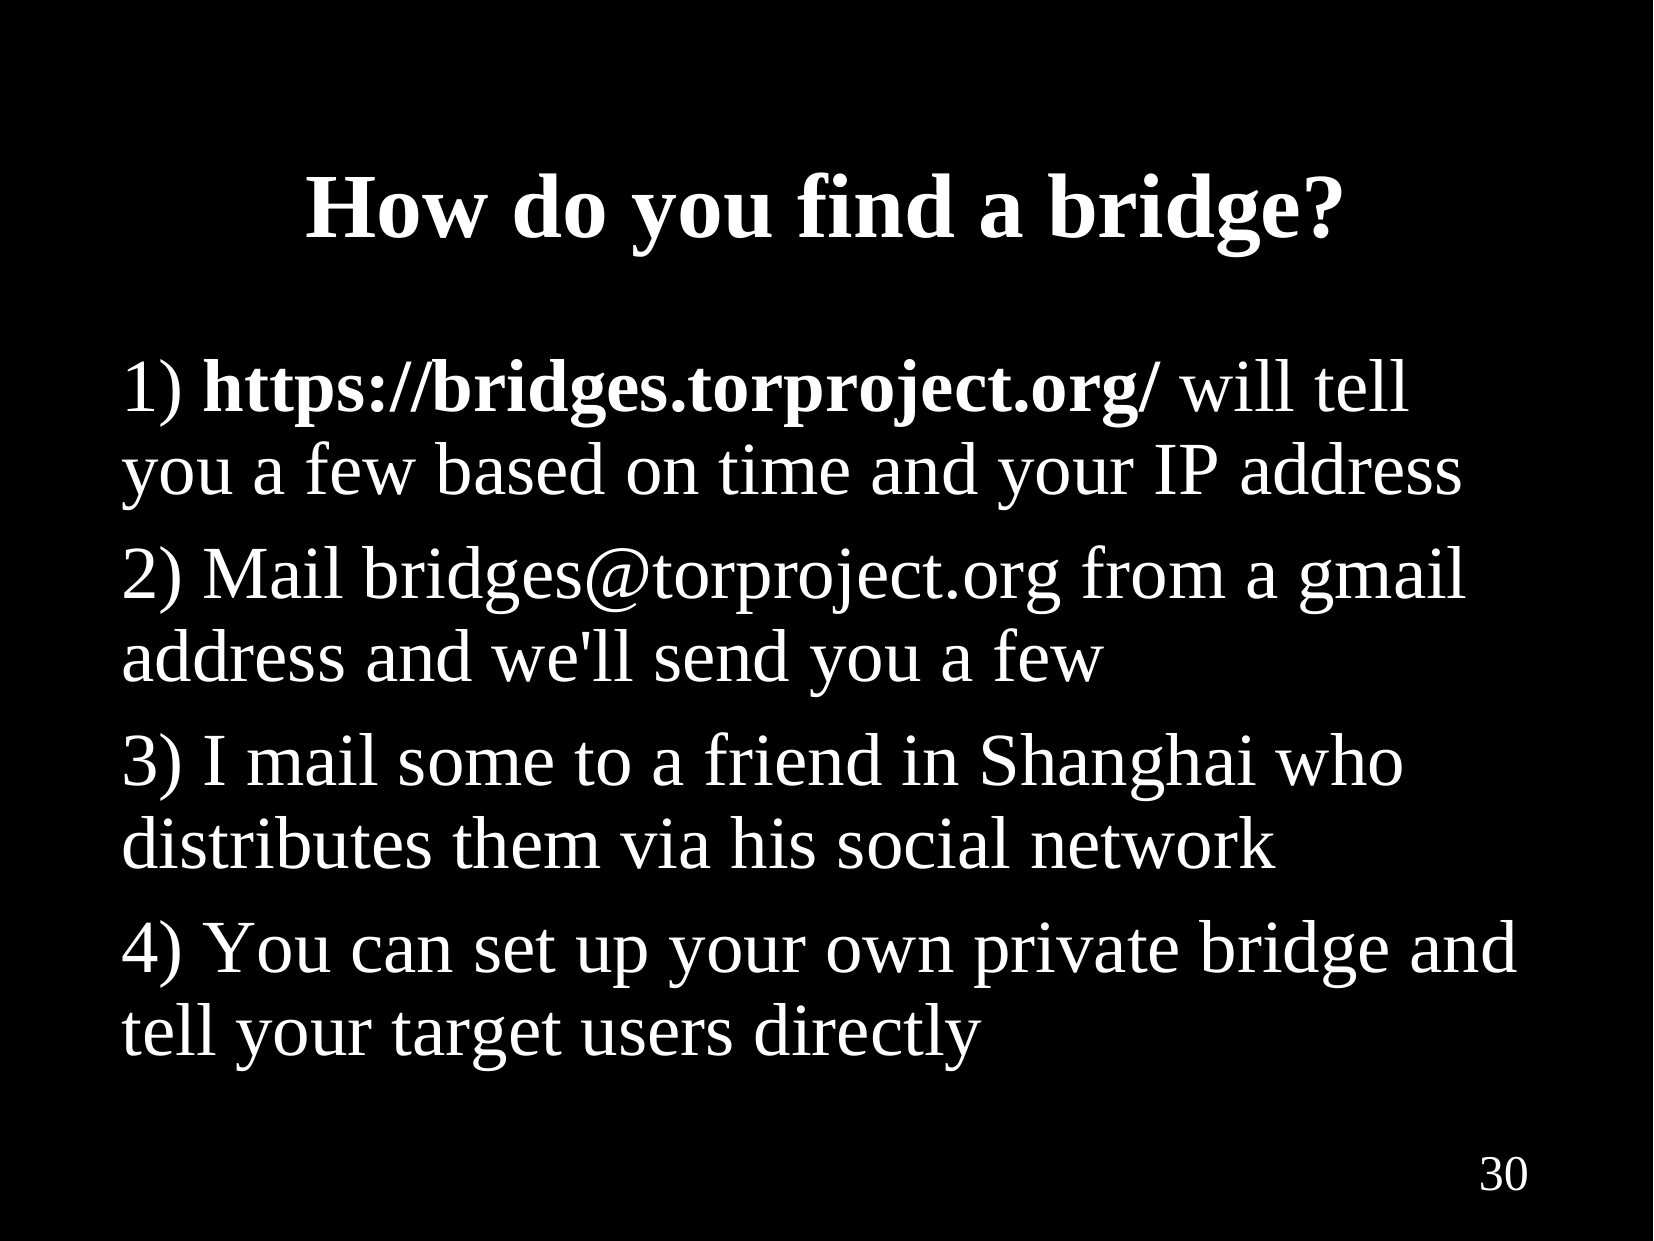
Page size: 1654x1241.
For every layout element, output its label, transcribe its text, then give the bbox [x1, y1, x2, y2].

title How do you find a bridge? [121, 102, 1534, 311]
list 1) https://bridges.torproject.org/ will tell you a few based on time and your IP address 2) Mail bridges@torproject.org from a gmail address and we'll send you a few 3) I mail some to a friend in Shanghai who distributes them via his social network 4) You can set up your own private bridge and tell your target users directly [121, 344, 1534, 1127]
